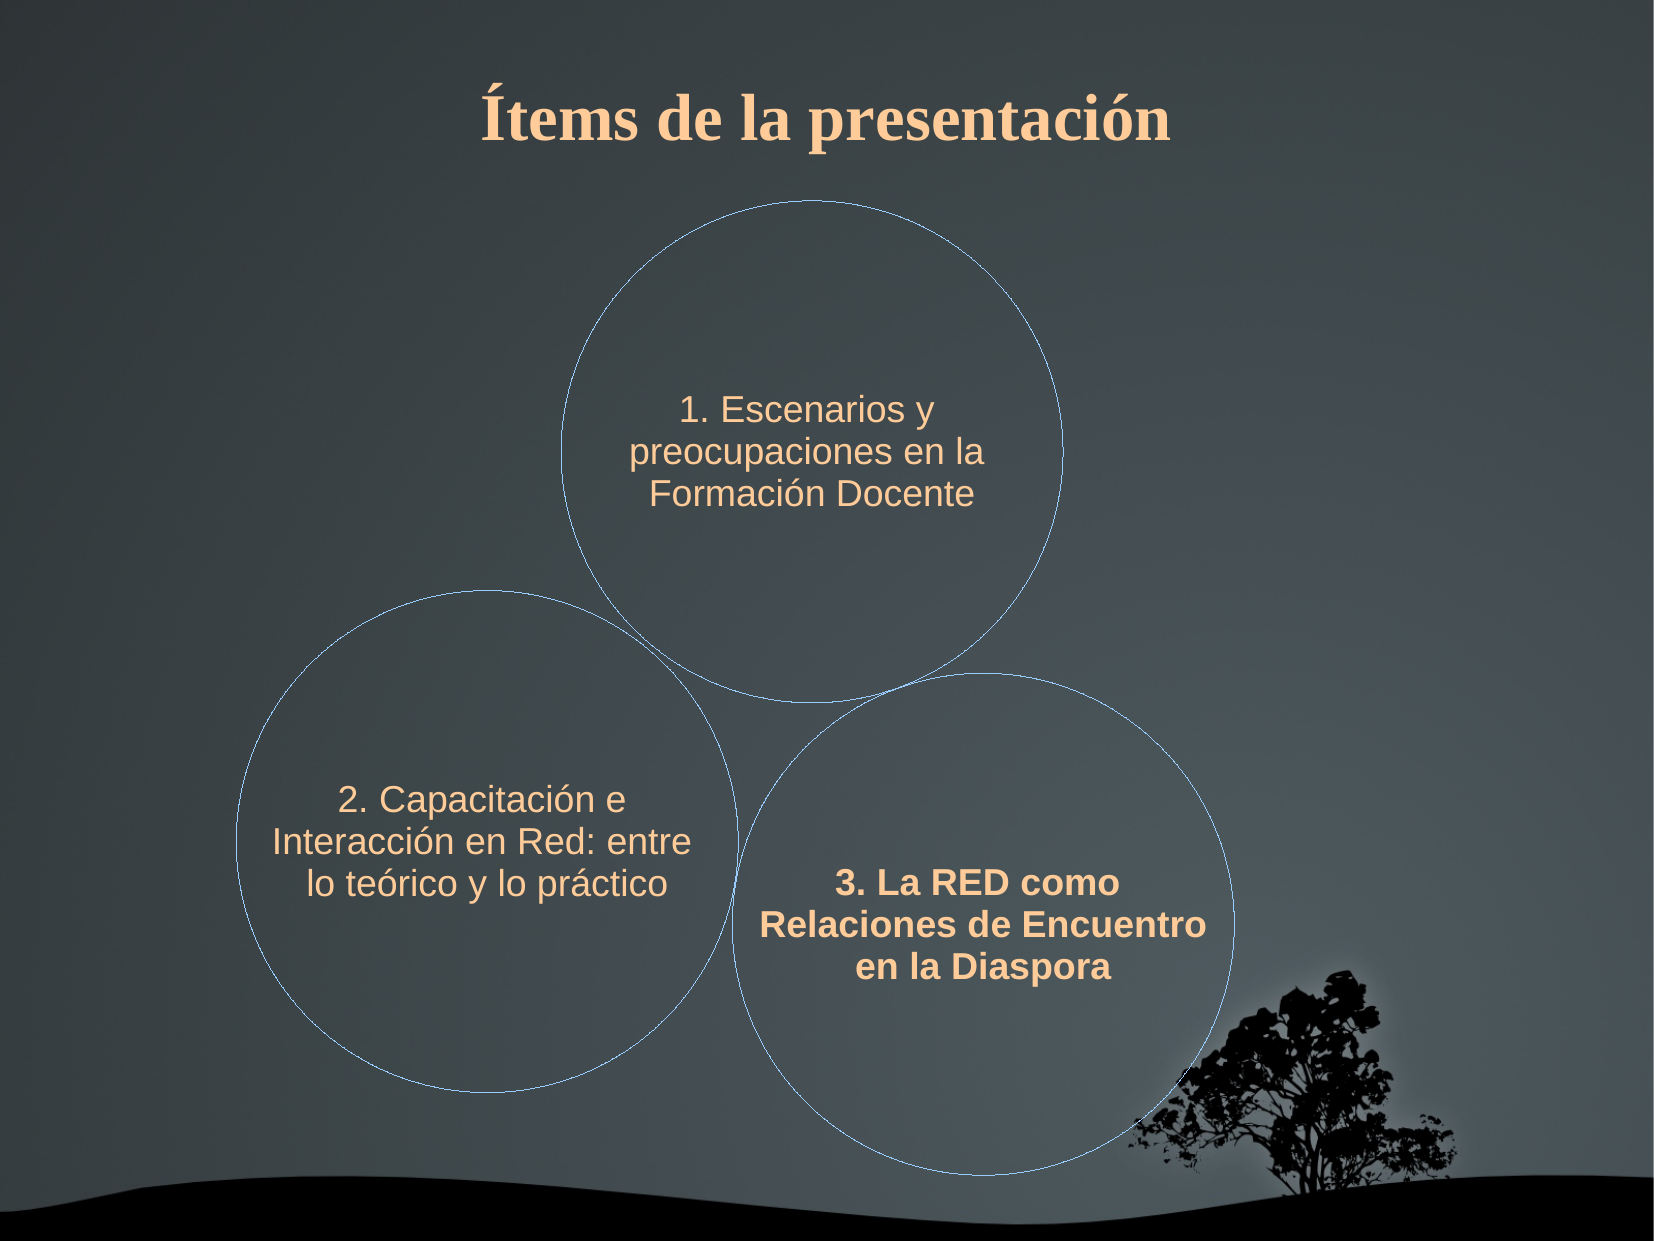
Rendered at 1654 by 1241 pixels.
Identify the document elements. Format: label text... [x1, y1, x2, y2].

text_box 3. La RED como Relaciones de Encuentro en la Diaspora [732, 673, 1235, 1176]
title Ítems de la presentación [82, 13, 1571, 222]
text_box 1. Escenarios y preocupaciones en la Formación Docente [561, 200, 1064, 703]
text_box 2. Capacitación e Interacción en Red: entre lo teórico y lo práctico [236, 590, 739, 1093]
picture [0, 0, 1654, 1241]
